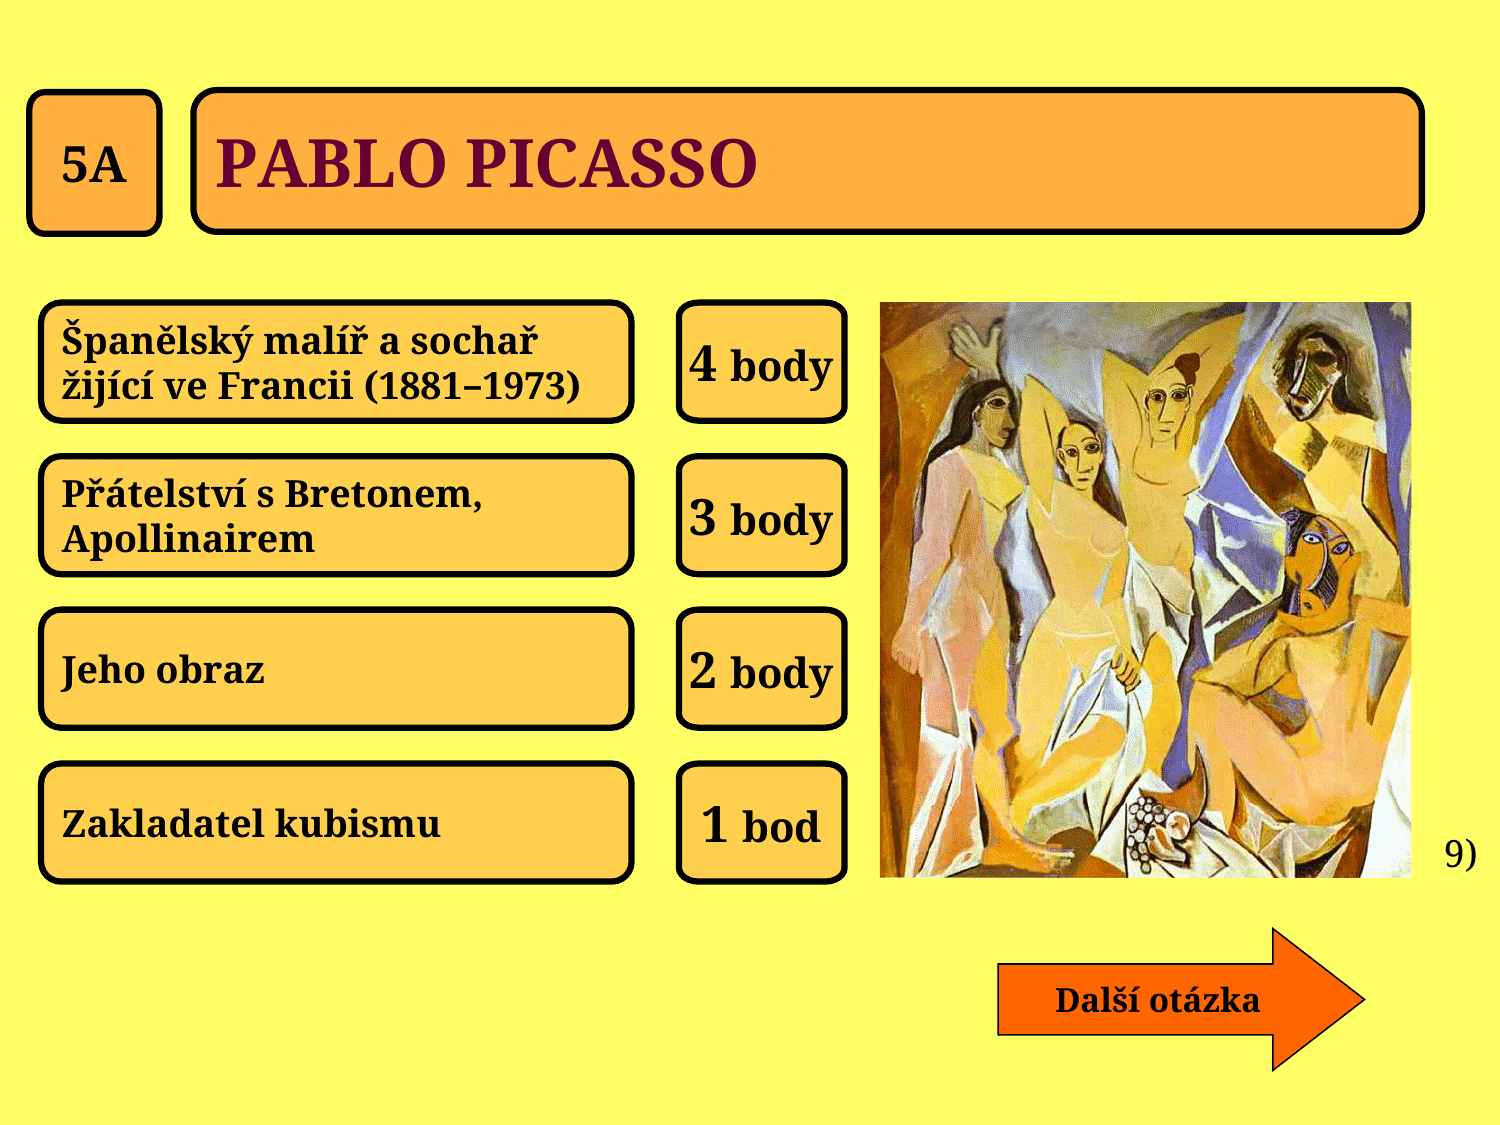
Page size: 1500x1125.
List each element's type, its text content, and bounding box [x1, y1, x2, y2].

text_box 2 body [678, 609, 845, 728]
text_box Španělský malíř a sochař žijící ve Francii (1881−1973) [41, 302, 632, 421]
text_box 9) [1429, 822, 1500, 883]
text_box 4 body [191, 87, 1425, 234]
text_box 4 body [27, 89, 162, 236]
text_box 4 body [678, 302, 845, 421]
text_box 1 bod [678, 763, 845, 882]
text_box Přátelství s Bretonem, Apollinairem [41, 456, 632, 575]
text_box Zakladatel kubismu [41, 763, 632, 882]
picture [879, 302, 1412, 878]
text_box 5A [29, 92, 160, 234]
text_box 4 body [38, 454, 634, 577]
text_box 4 body [38, 761, 634, 884]
text_box 3 body [678, 456, 845, 575]
text_box PABLO PICASSO [193, 90, 1422, 232]
text_box 4 body [38, 607, 634, 730]
text_box 4 body [38, 300, 634, 423]
text_box Další otázka [998, 928, 1365, 1071]
text_box Jeho obraz [41, 609, 632, 728]
